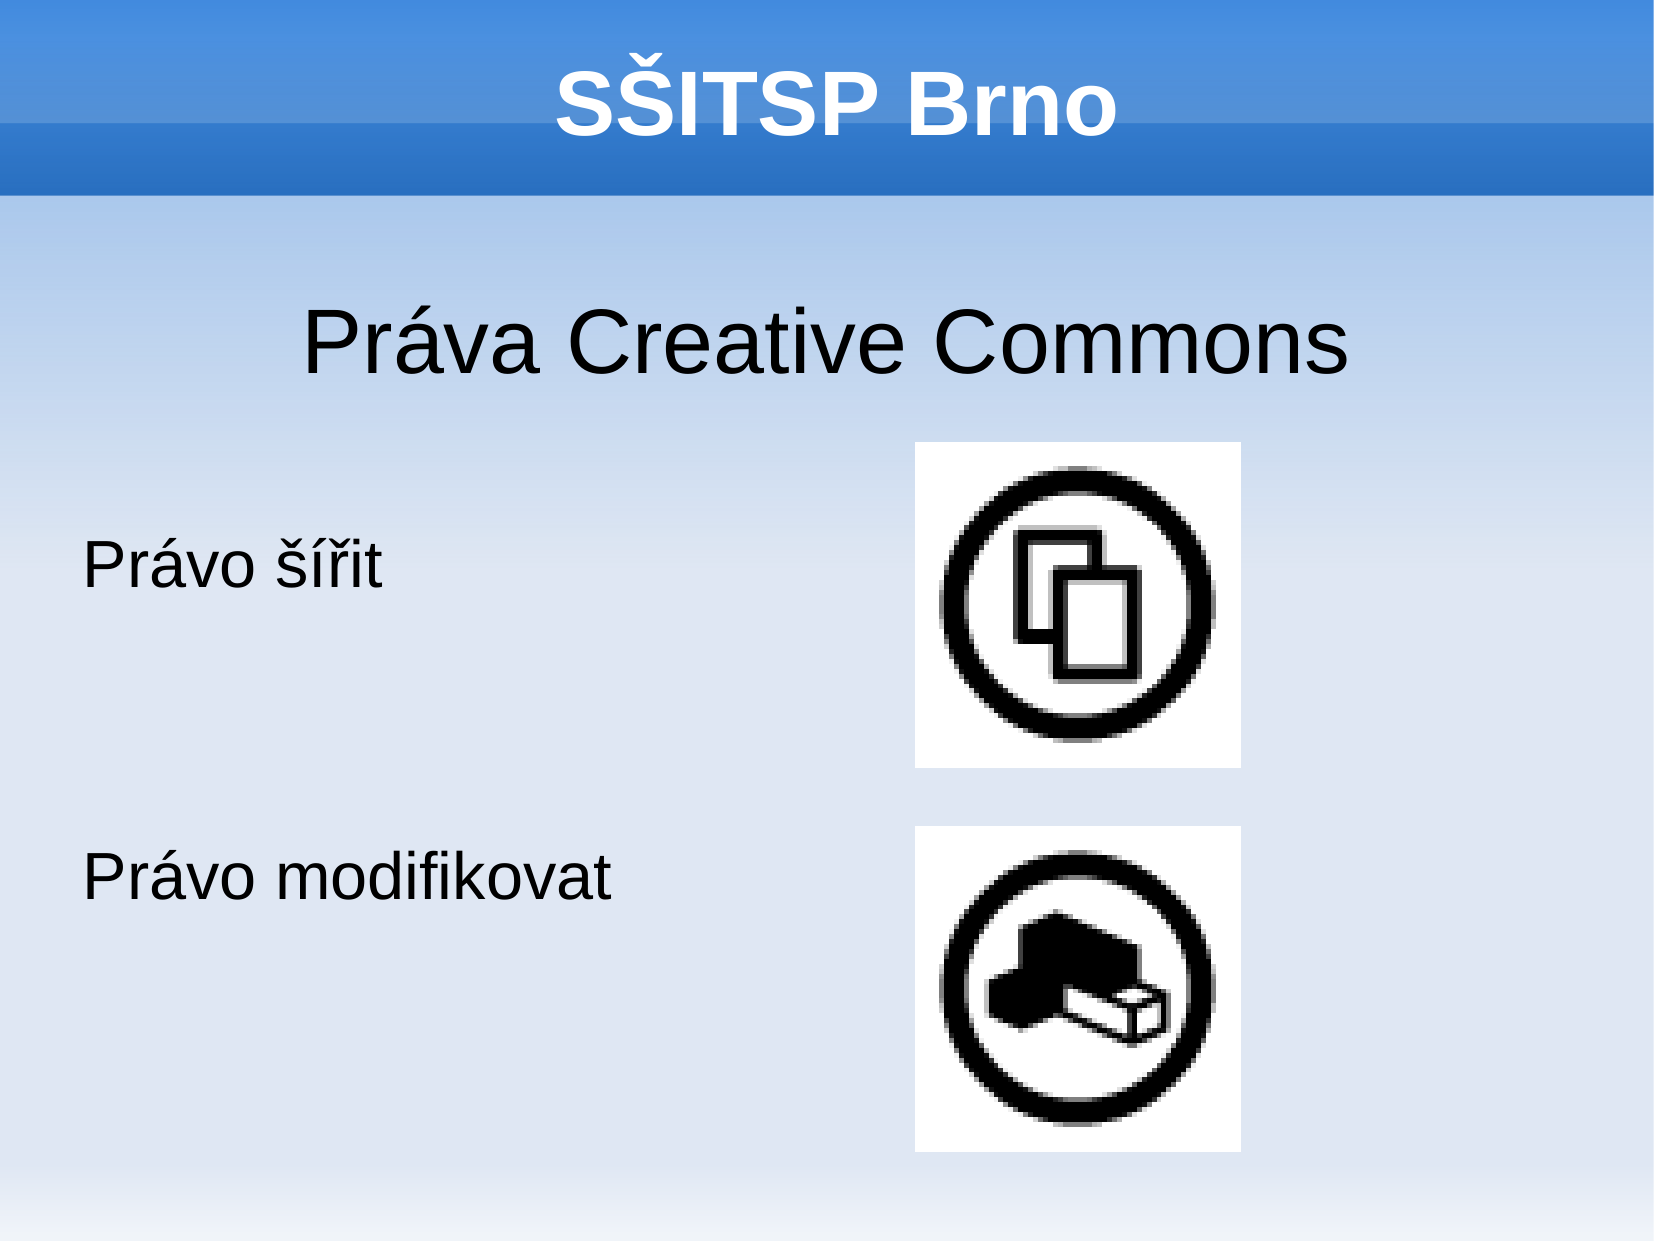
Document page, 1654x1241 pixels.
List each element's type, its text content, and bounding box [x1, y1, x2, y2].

picture [0, 0, 1654, 1241]
list Práva Creative Commons Právo šířit Právo modifikovat [82, 290, 1571, 1094]
title SŠITSP Brno [76, 7, 1565, 200]
